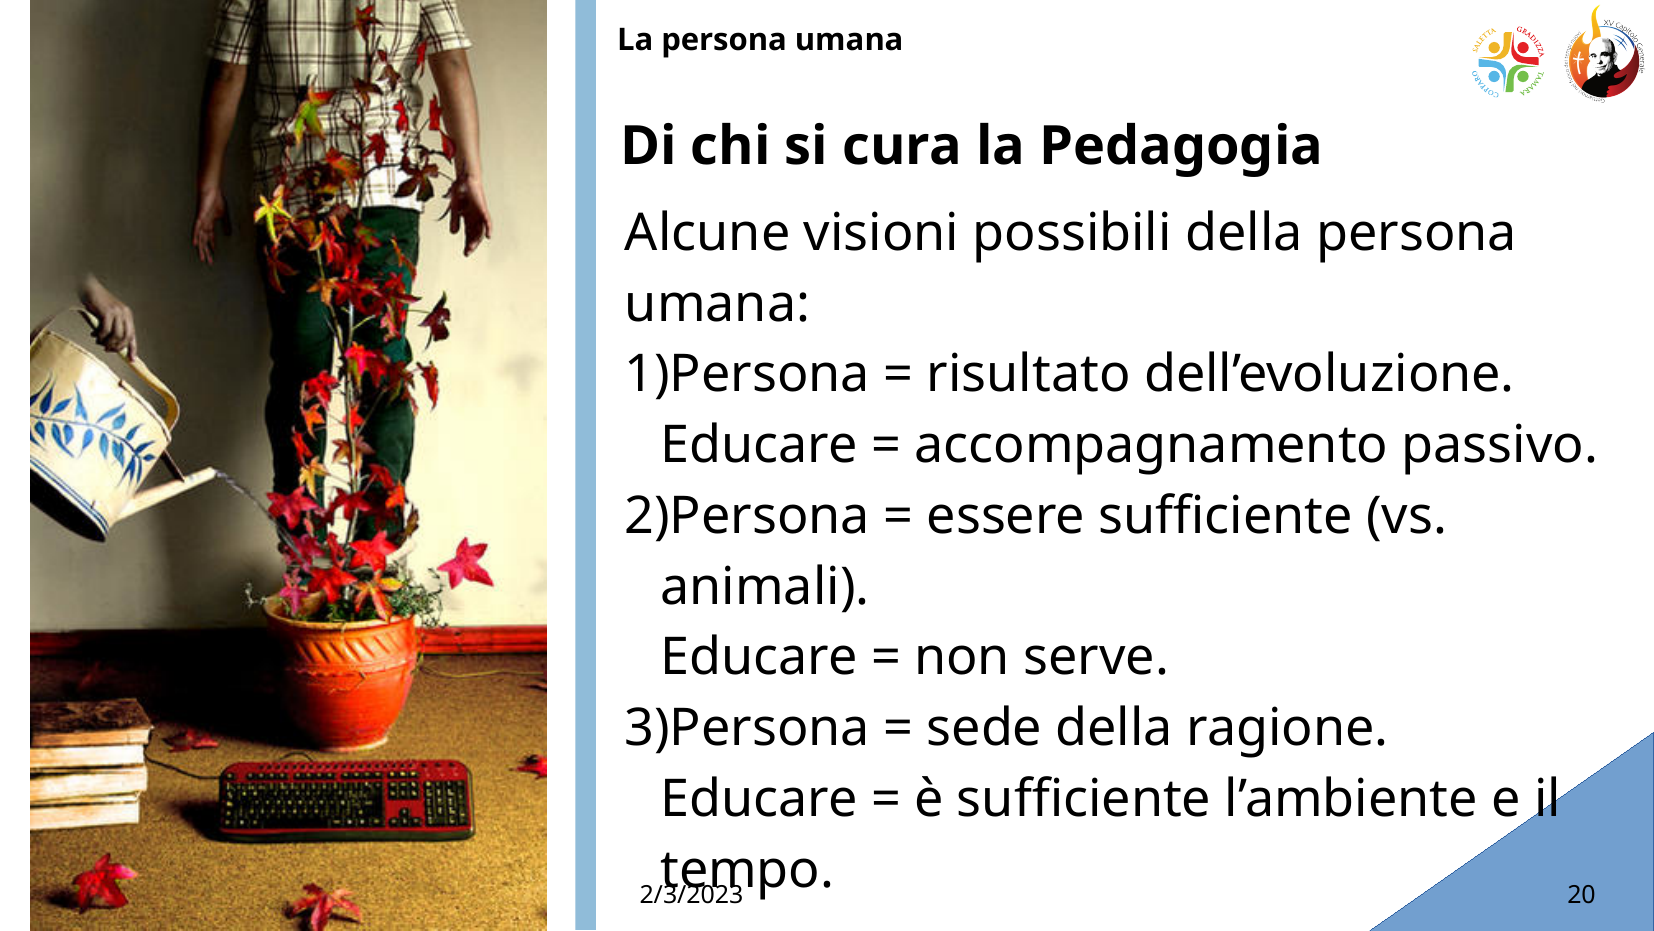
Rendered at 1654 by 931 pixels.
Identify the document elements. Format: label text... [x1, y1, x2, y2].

picture [1563, 4, 1646, 103]
title Di chi si cura la Pedagogia [620, 106, 1617, 178]
text_box La persona umana [602, 9, 1335, 63]
subtitle Alcune visioni possibili della persona umana: Persona = risultato dell’evoluzione. Educare = accompagnamento passivo. Persona = essere sufficiente (vs. animali). Educare = non serve. Persona = sede della ragione. Educare = è sufficiente l’ambiente e il tempo. [624, 194, 1602, 891]
picture [30, 0, 547, 931]
